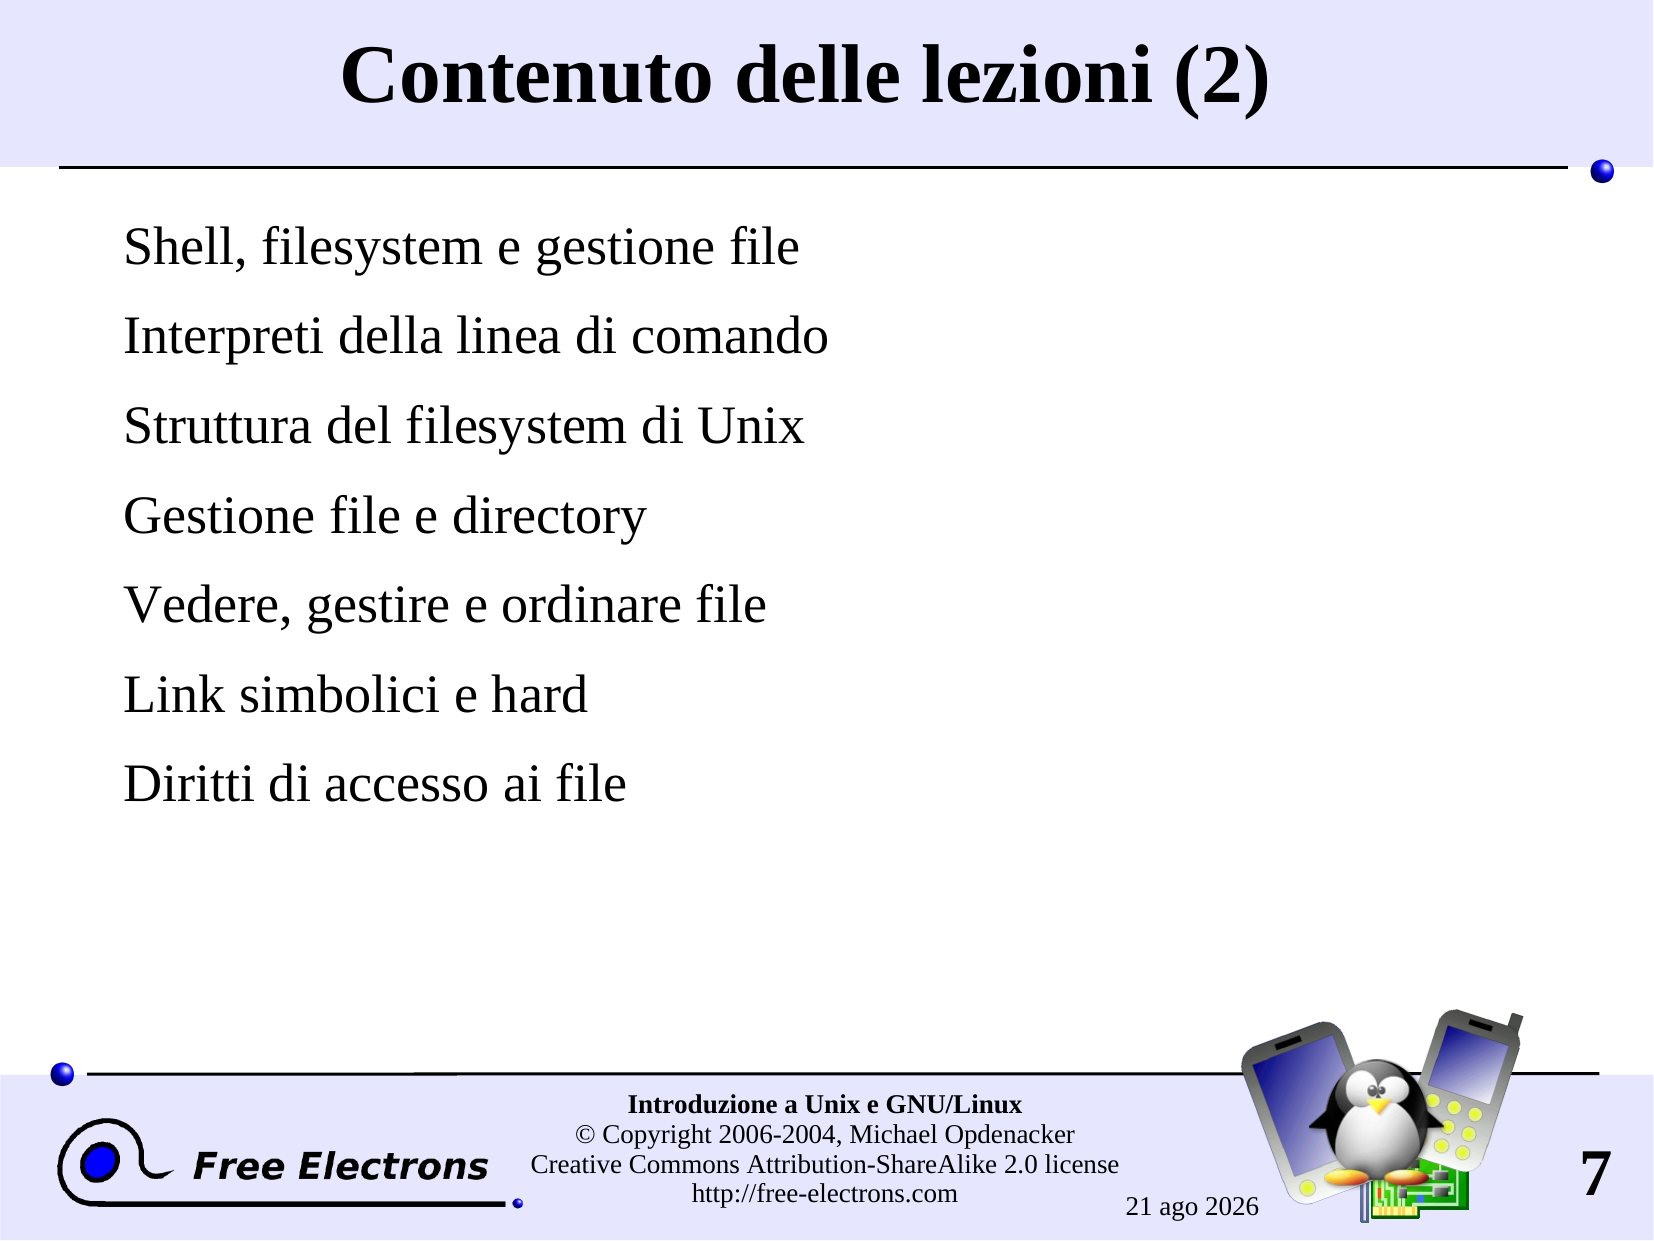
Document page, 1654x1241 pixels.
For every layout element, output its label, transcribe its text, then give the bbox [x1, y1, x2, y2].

picture [1231, 1007, 1538, 1241]
list Shell, filesystem e gestione file Interpreti della linea di comando Struttura del filesystem di Unix Gestione file e directory Vedere, gestire e ordinare file Link simbolici e hard Diritti di accesso ai file [105, 216, 1518, 1066]
title Contenuto delle lezioni (2) [60, 20, 1551, 130]
picture [50, 1107, 527, 1216]
